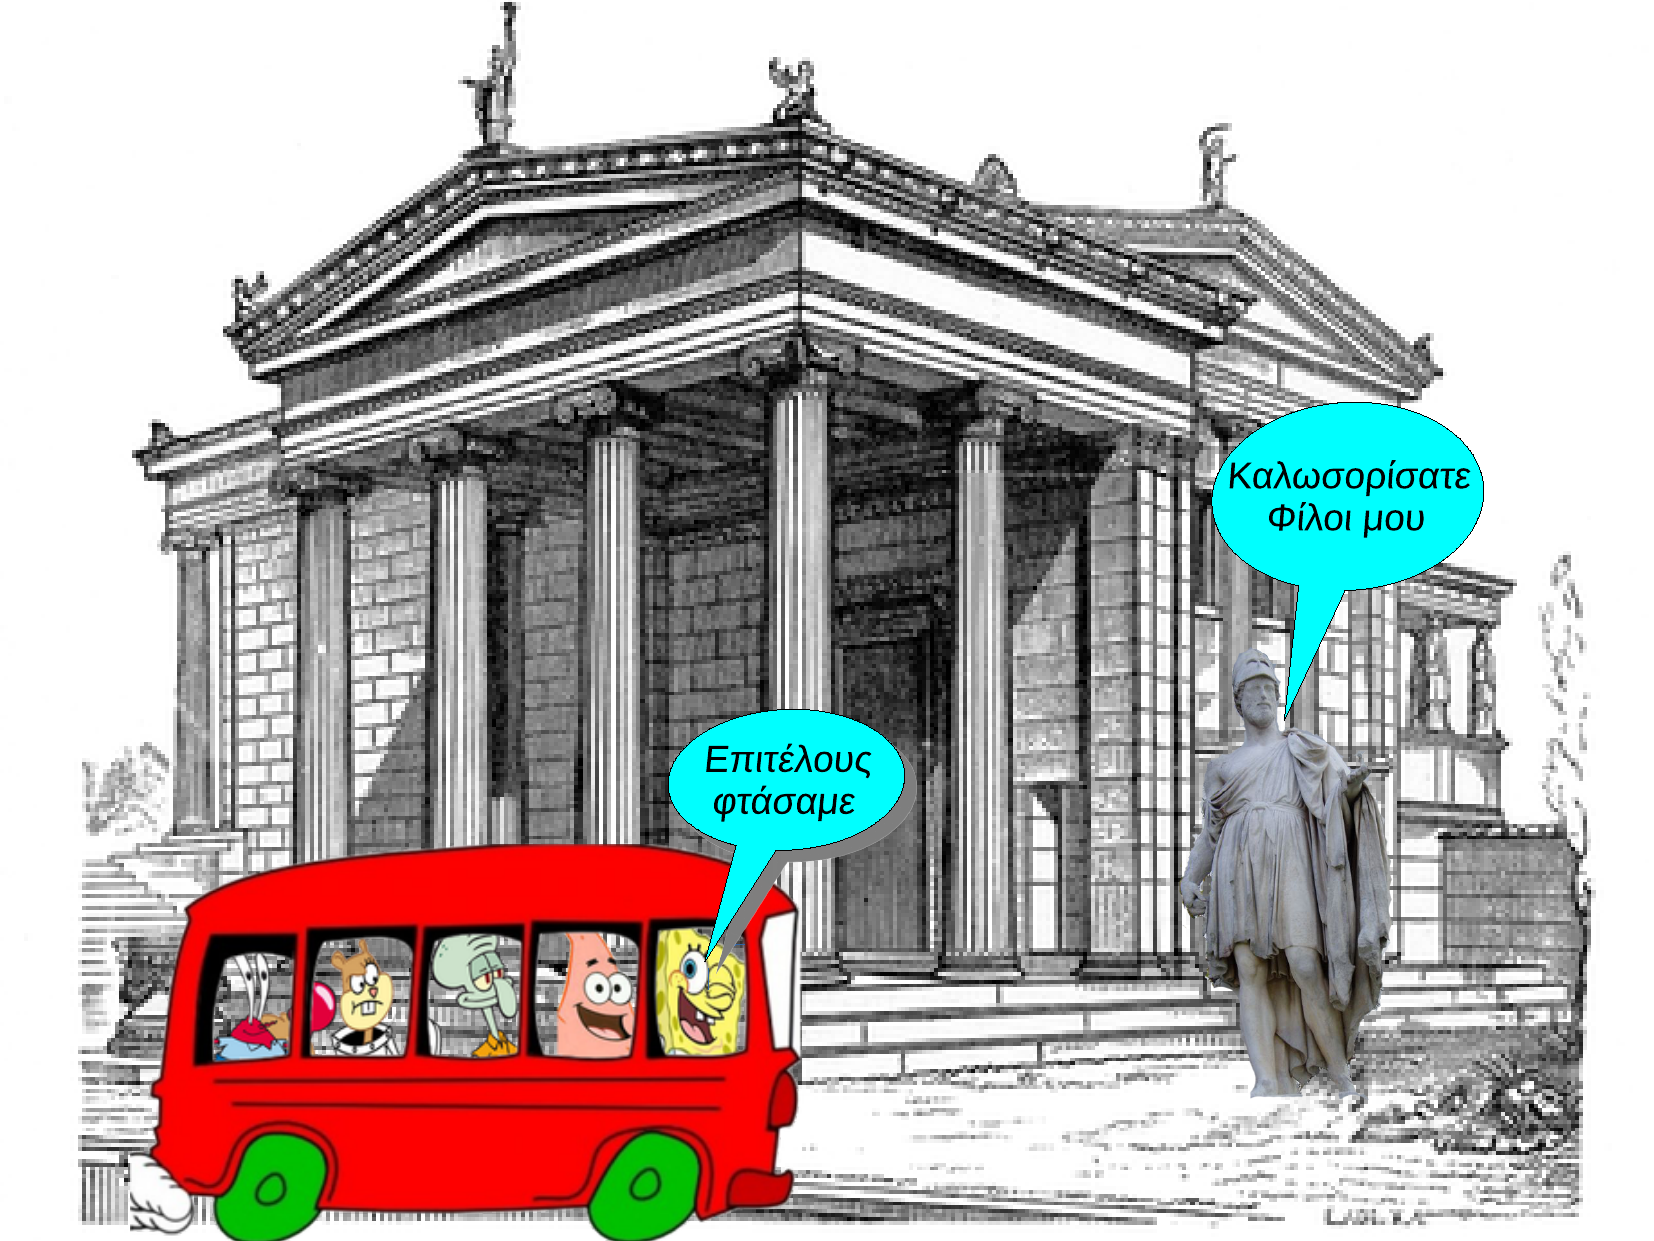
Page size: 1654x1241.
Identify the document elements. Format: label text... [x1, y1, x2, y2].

text_box Καλωσορίσατε Φίλοι μου [1211, 402, 1484, 721]
picture [0, 0, 1654, 1241]
text_box Επιτέλους φτάσαμε [668, 709, 905, 962]
